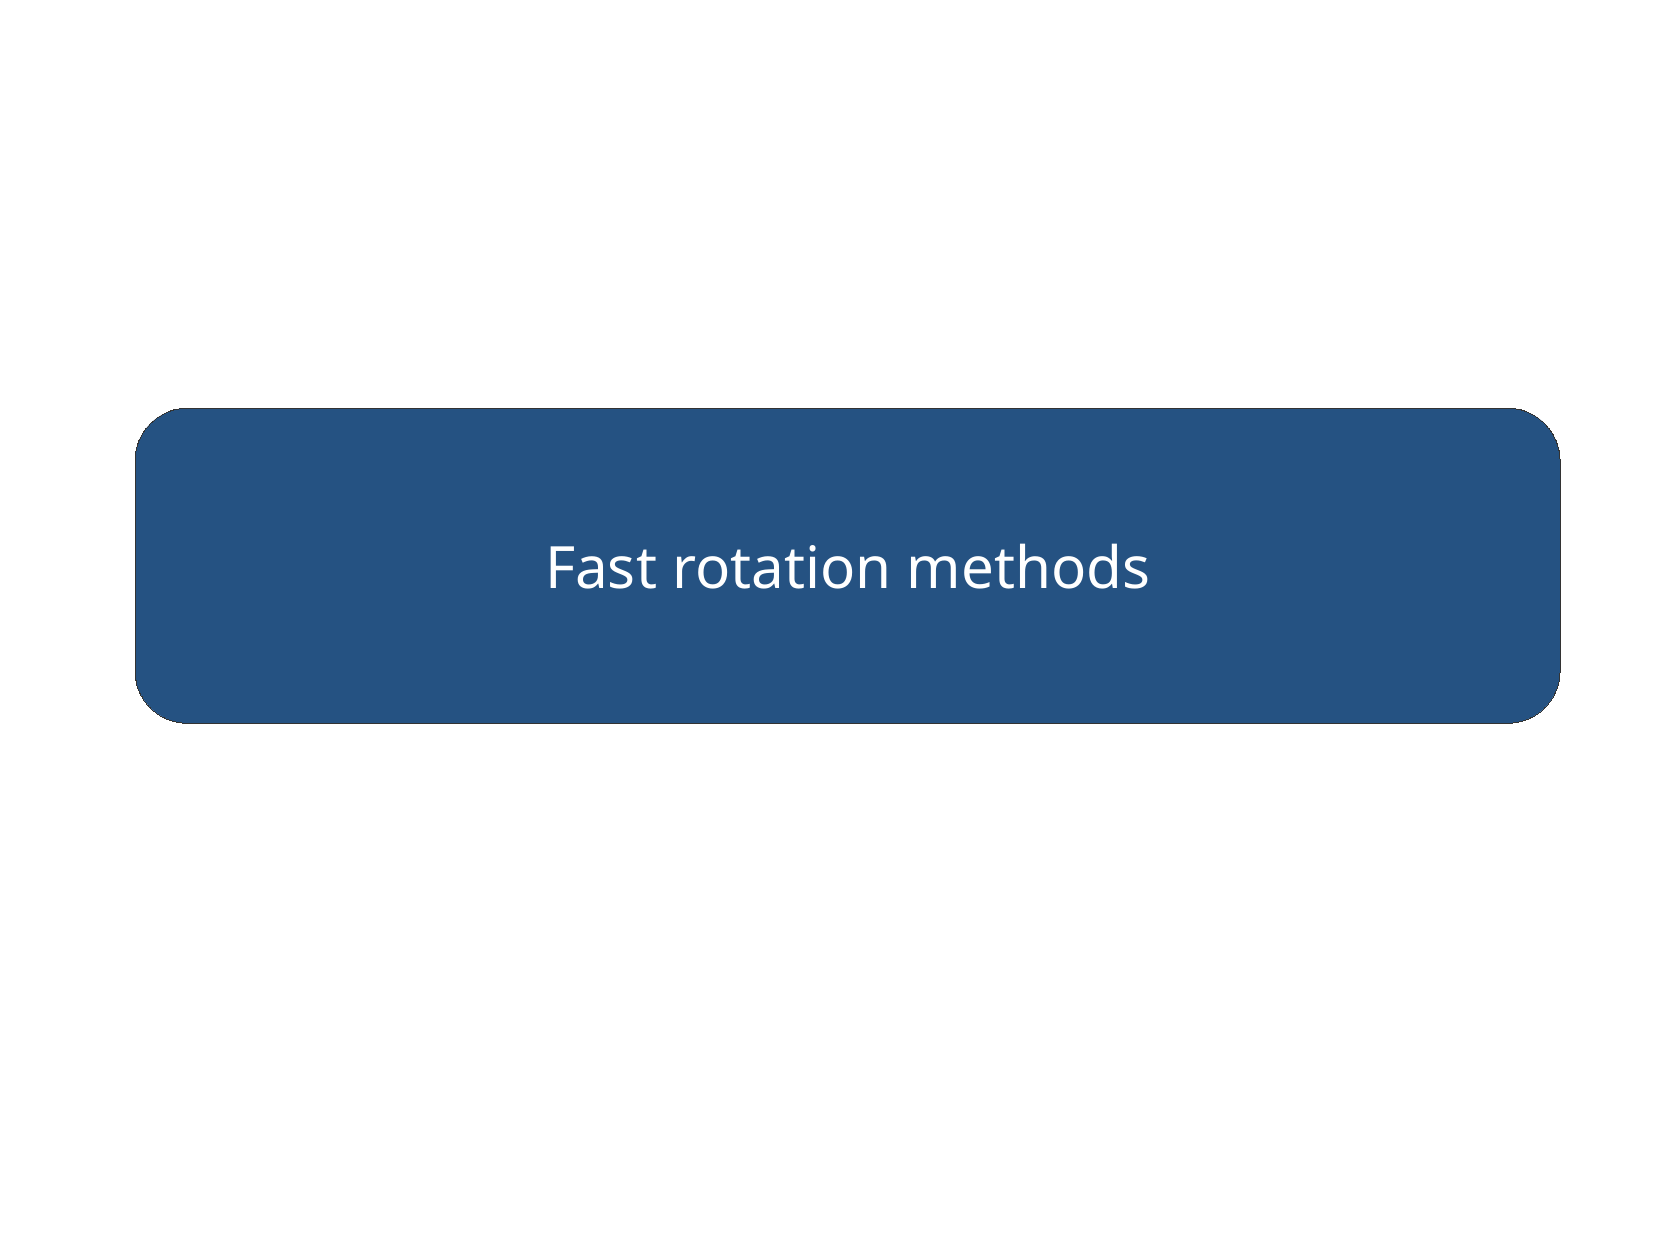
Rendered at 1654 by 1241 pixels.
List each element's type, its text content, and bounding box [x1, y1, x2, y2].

text_box Fast rotation methods [135, 408, 1561, 724]
